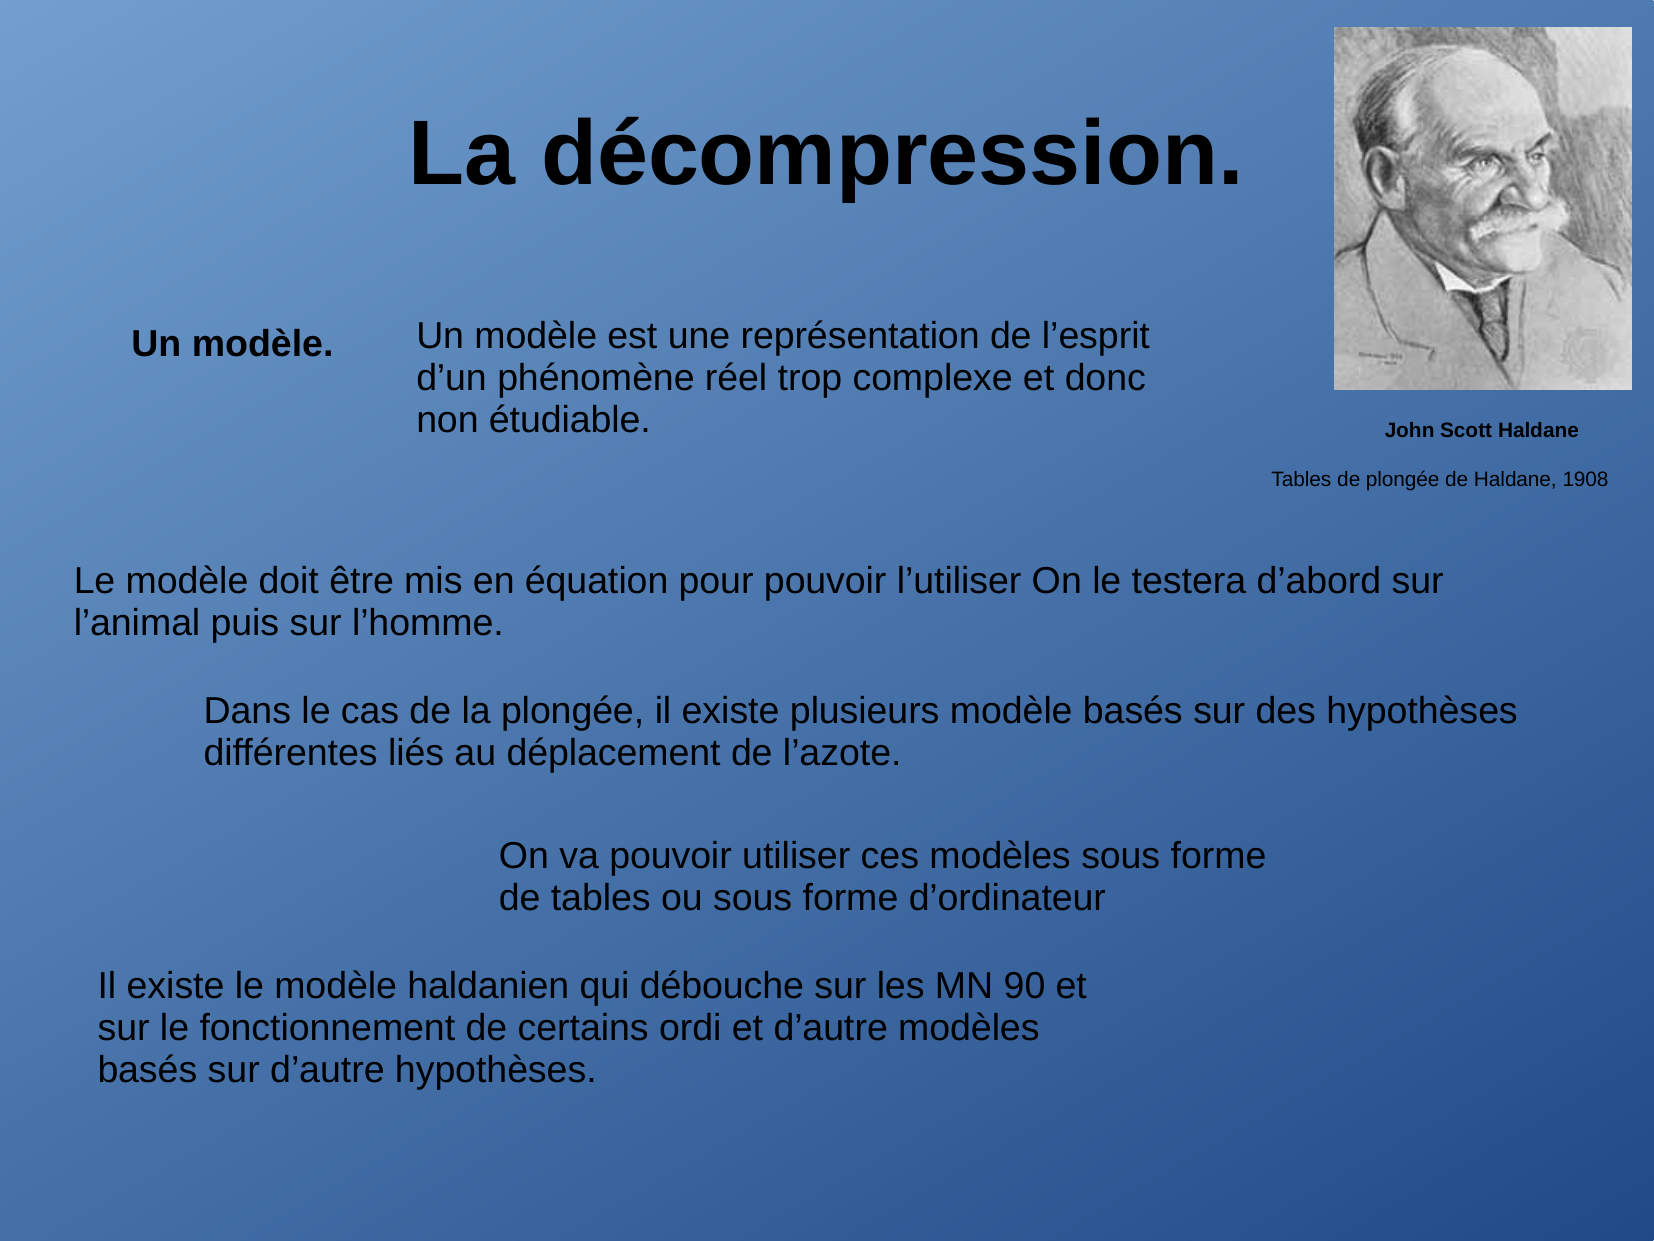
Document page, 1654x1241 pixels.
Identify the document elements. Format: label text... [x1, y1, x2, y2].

text_box Le modèle doit être mis en équation pour pouvoir l’utiliser On le testera d’abord sur l’animal puis sur l’homme. [59, 551, 1595, 651]
text_box John Scott Haldane [1370, 410, 1595, 450]
text_box Un modèle. [116, 315, 378, 414]
text_box Tables de plongée de Haldane, 1908 [1256, 460, 1630, 499]
picture [1334, 27, 1632, 390]
text_box Un modèle est une représentation de l’esprit d’un phénomène réel trop complexe et donc non étudiable. [401, 307, 1182, 448]
text_box Dans le cas de la plongée, il existe plusieurs modèle basés sur des hypothèses différentes liés au déplacement de l’azote. [188, 681, 1595, 781]
text_box Il existe le modèle haldanien qui débouche sur les MN 90 et sur le fonctionnement de certains ordi et d’autre modèles basés sur d’autre hypothèses. [82, 956, 1111, 1098]
text_box On va pouvoir utiliser ces modèles sous forme de tables ou sous forme d’ordinateur [484, 826, 1300, 926]
title La décompression. [82, 49, 1334, 257]
